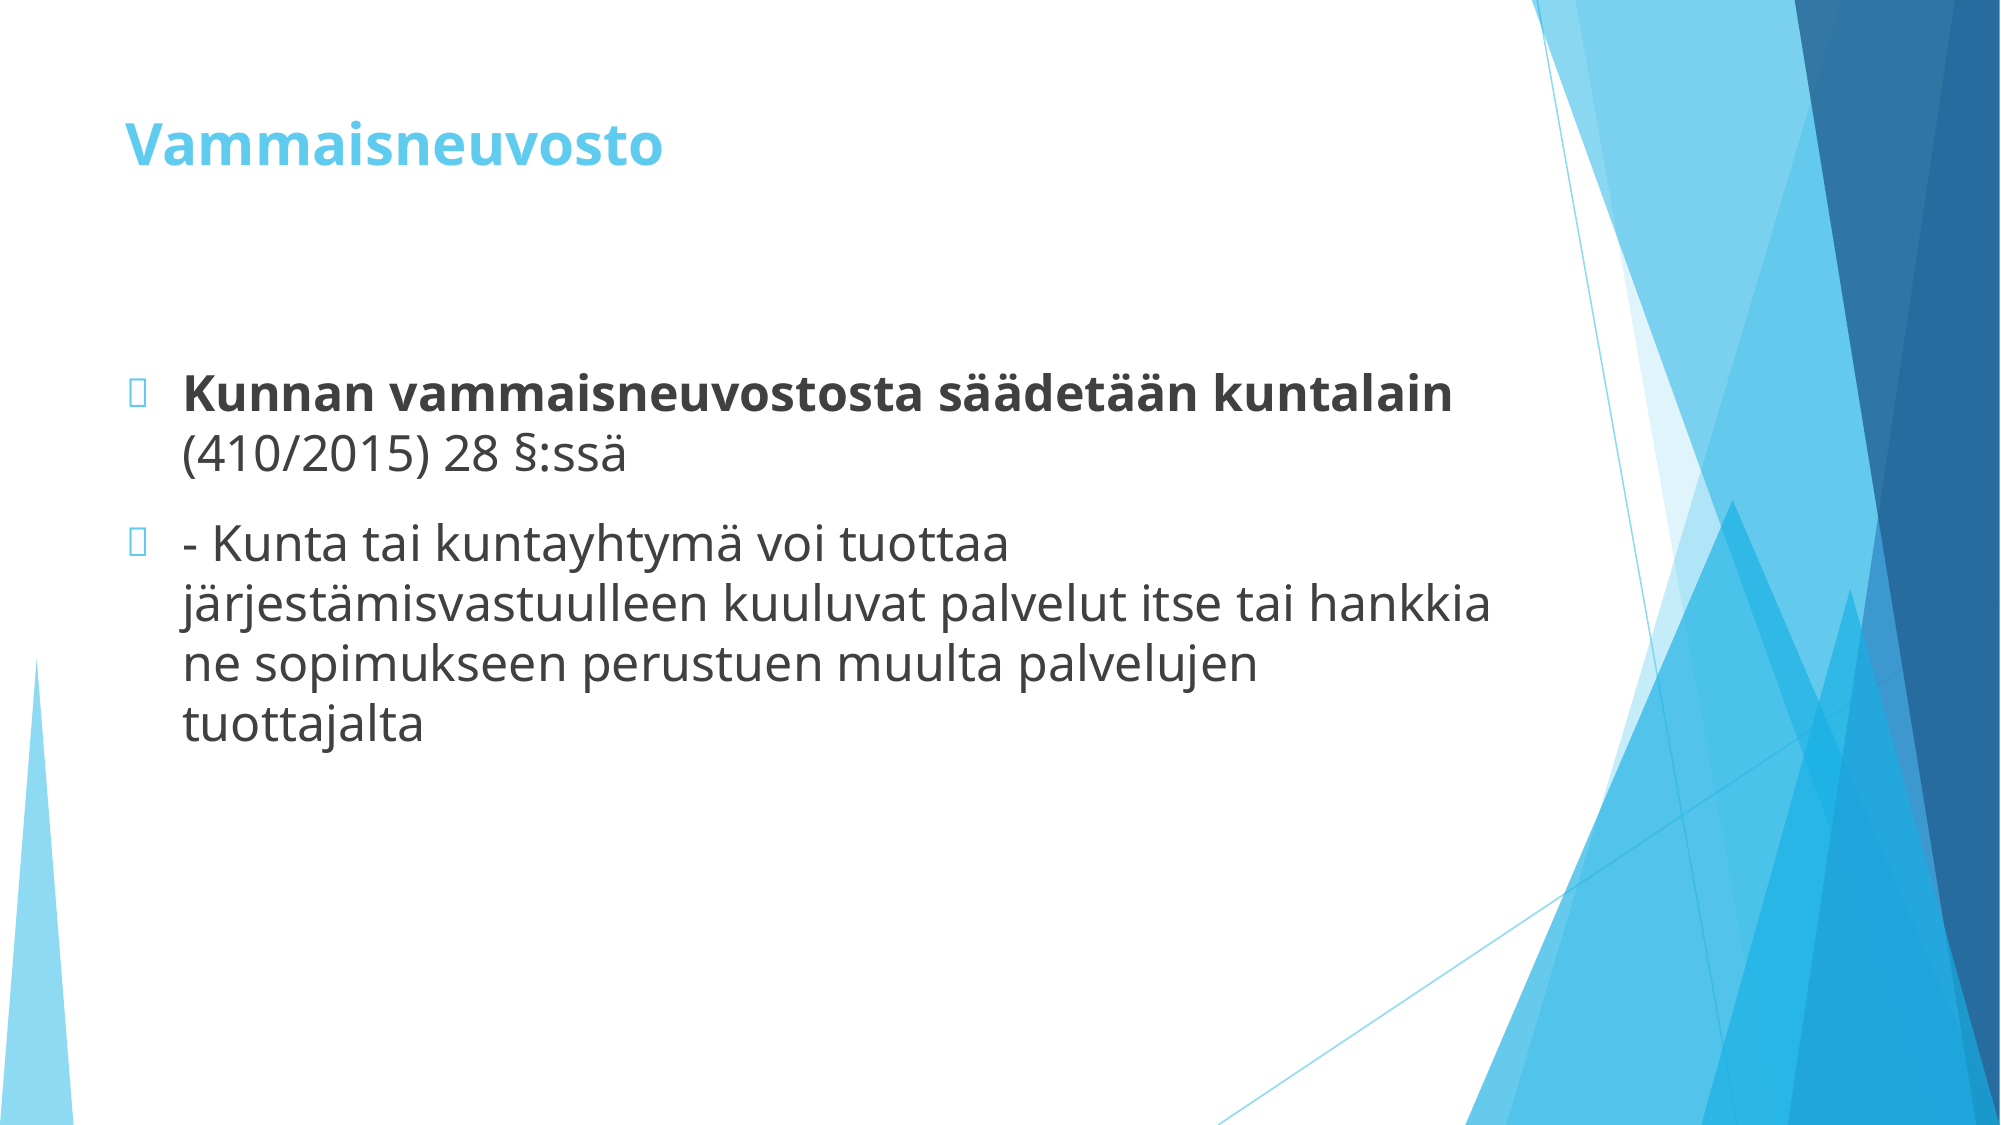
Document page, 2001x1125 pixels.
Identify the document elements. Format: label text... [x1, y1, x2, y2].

list Kunnan vammaisneuvostosta säädetään kuntalain (410/2015) 28 §:ssä - Kunta tai kuntayhtymä voi tuottaa järjestämisvastuulleen kuuluvat palvelut itse tai hankkia ne sopimukseen perustuen muulta palvelujen tuottajalta [111, 354, 1522, 992]
title Vammaisneuvosto [111, 99, 1522, 317]
